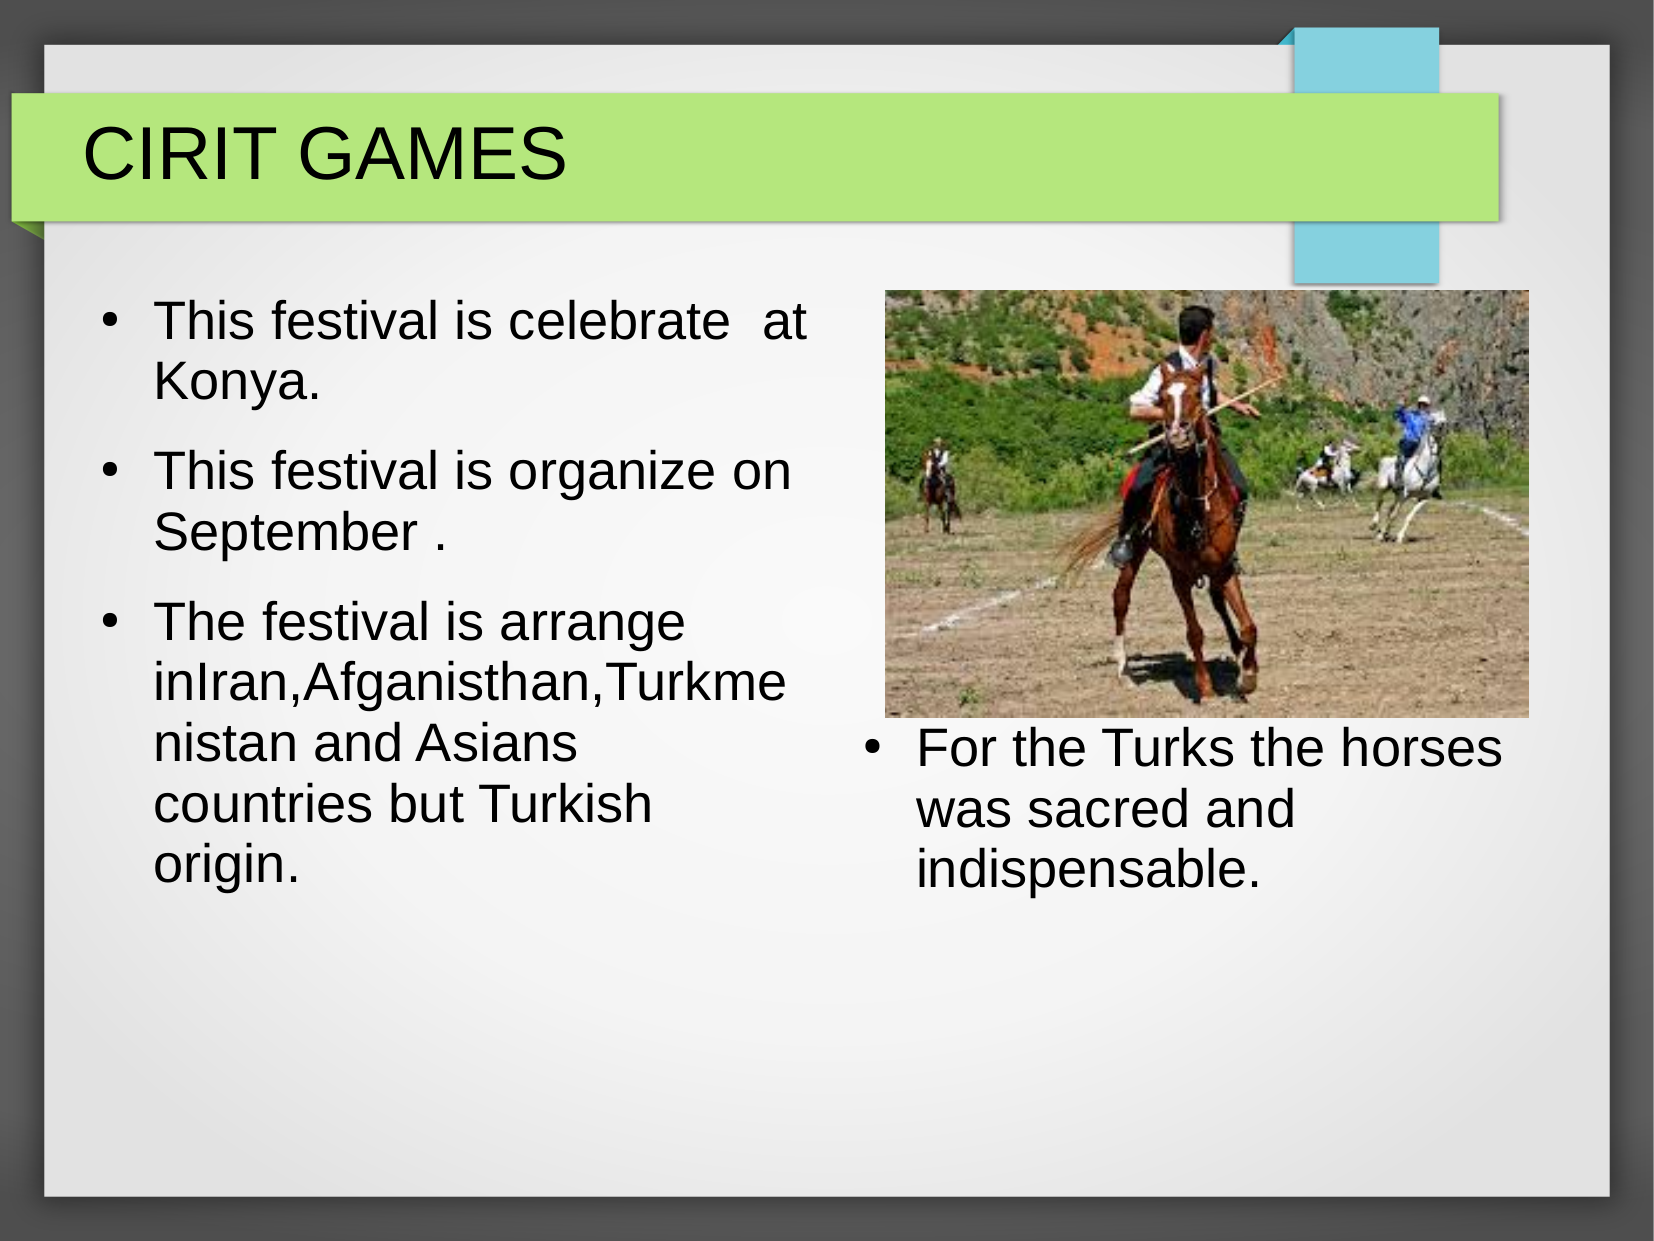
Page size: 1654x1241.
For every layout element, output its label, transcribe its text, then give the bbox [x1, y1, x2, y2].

picture [0, 0, 1654, 1241]
list This festival is celebrate at Konya. This festival is organize on September . The festival is arrange inIran,Afganisthan,Turkmenistan and Asians countries but Turkish origin. [82, 290, 809, 1109]
title CIRIT GAMES [82, 94, 1264, 213]
list For the Turks the horses was sacred and indispensable. [845, 717, 1572, 1109]
